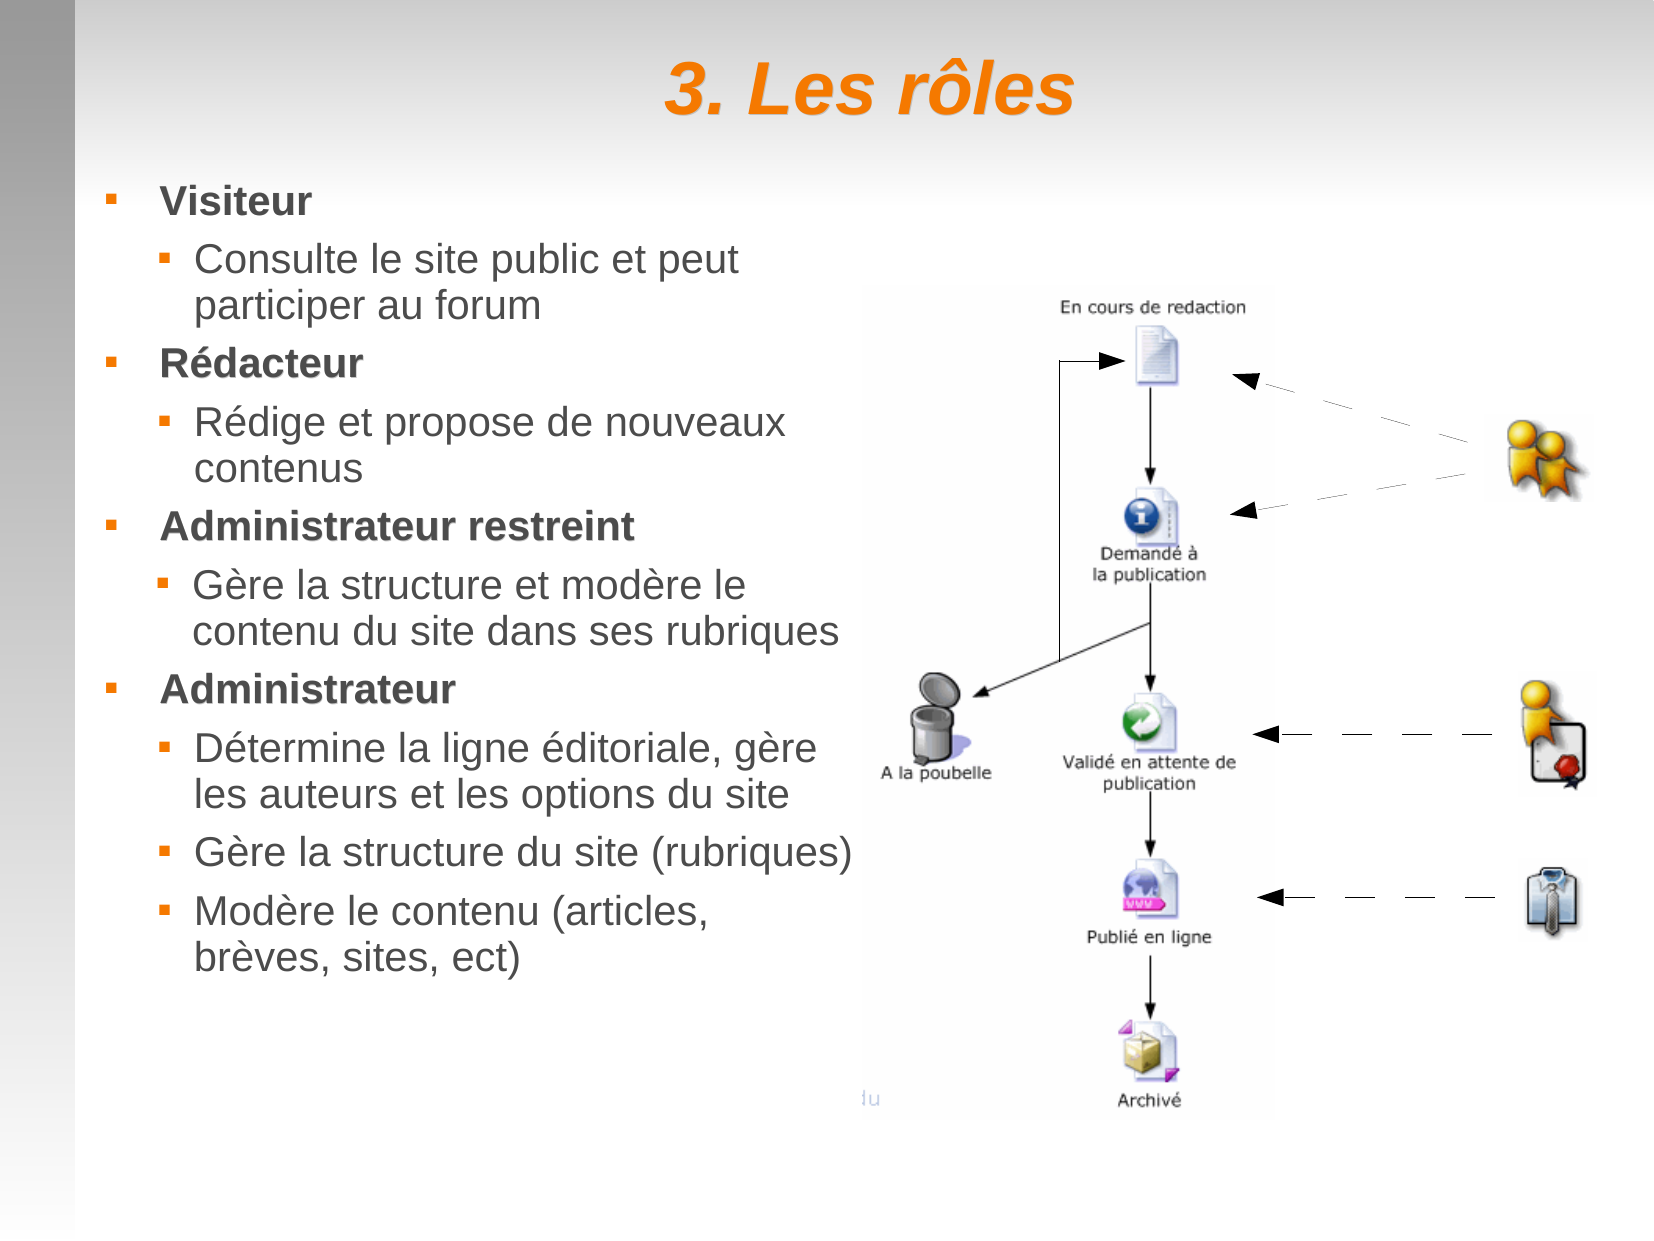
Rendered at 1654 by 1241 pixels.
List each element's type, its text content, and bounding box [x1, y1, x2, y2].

picture [1484, 414, 1594, 502]
picture [1518, 671, 1597, 798]
picture [1518, 858, 1588, 942]
list Visiteur Consulte le site public et peut participer au forum Rédacteur Rédige et propose de nouveaux contenus Administrateur restreint Gère la structure et modère le contenu du site dans ses rubriques Administrateur Détermine la ligne éditoriale, gère les auteurs et les options du site Gère la structure du site (rubriques) Modère le contenu (articles, brèves, sites, ect) [88, 178, 857, 1072]
title 3. Les rôles [88, 0, 1654, 178]
picture [862, 285, 1275, 1120]
